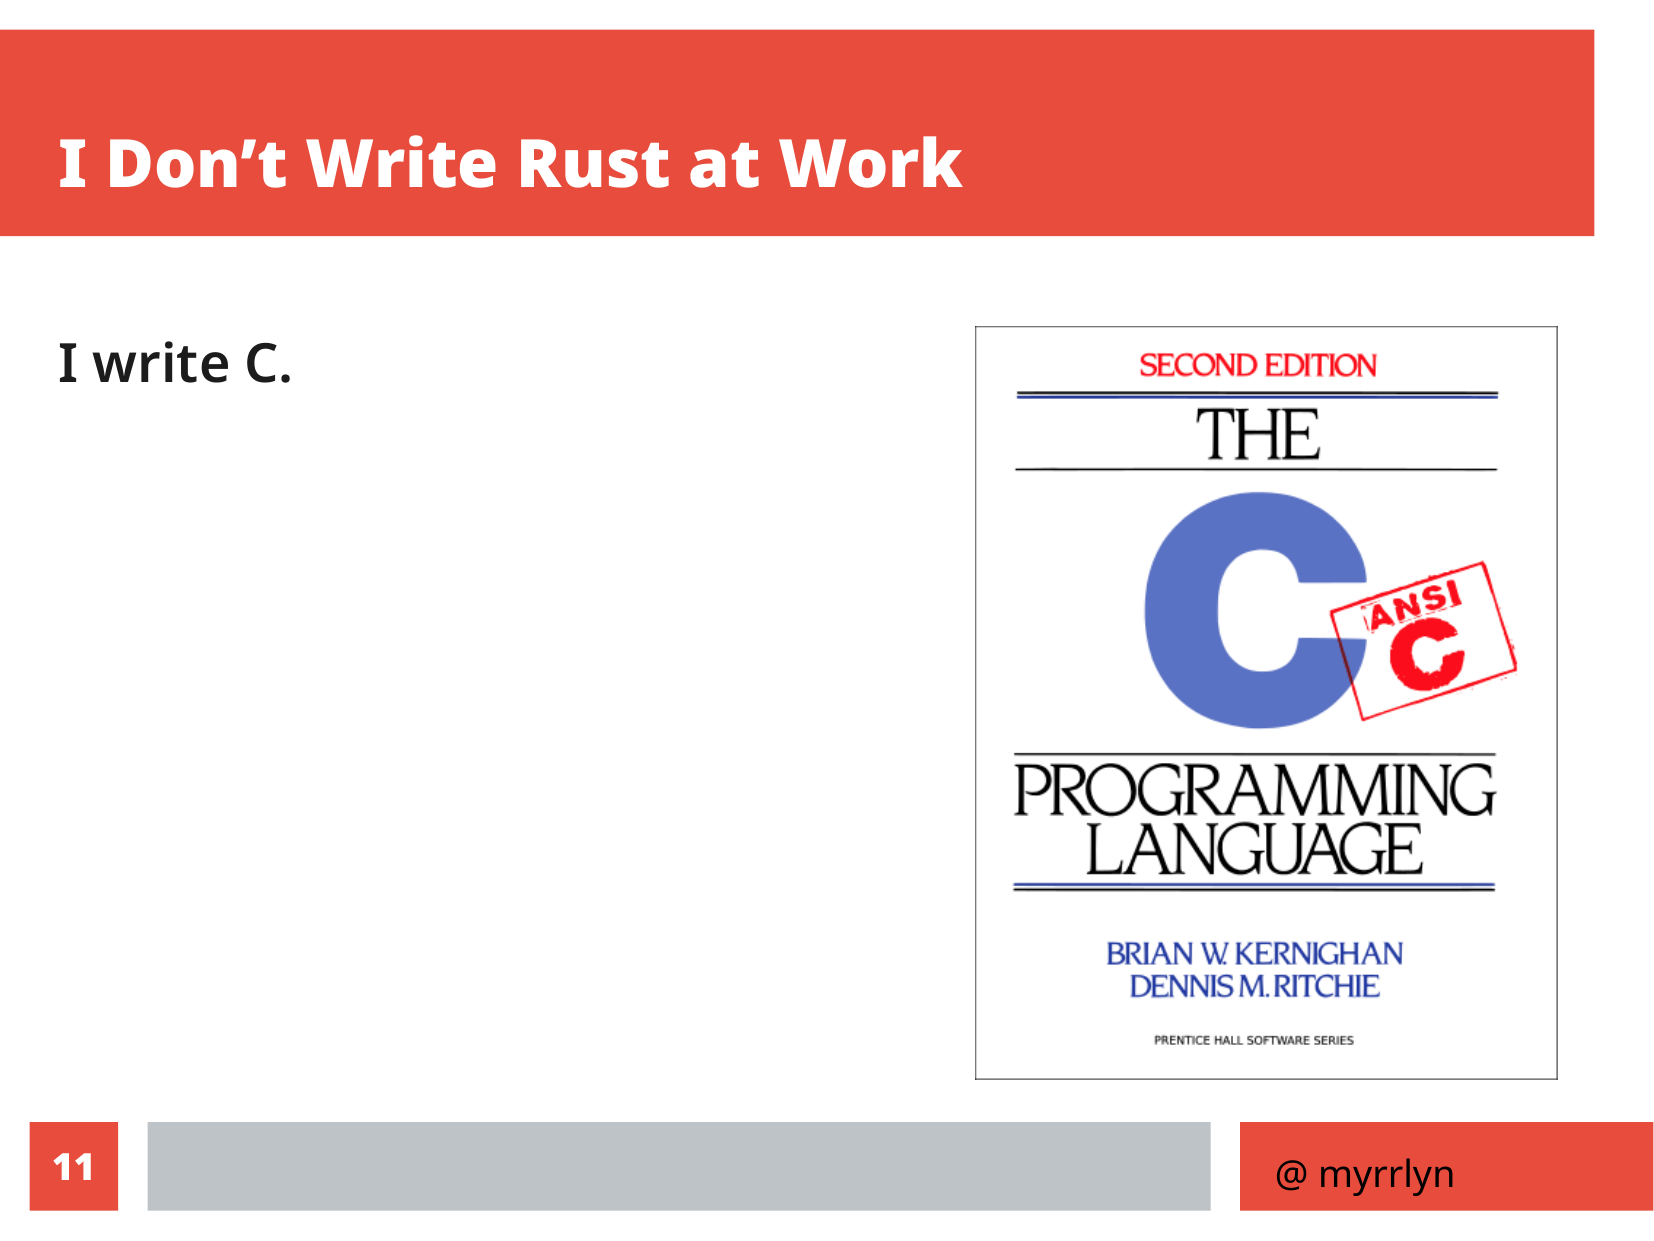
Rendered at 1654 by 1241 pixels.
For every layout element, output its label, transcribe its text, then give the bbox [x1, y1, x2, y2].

title I Don’t Write Rust at Work [59, 59, 1595, 207]
picture [975, 326, 1558, 1081]
text_box @ myrrlyn [1260, 1140, 1636, 1202]
list I write C. [59, 324, 1565, 1093]
